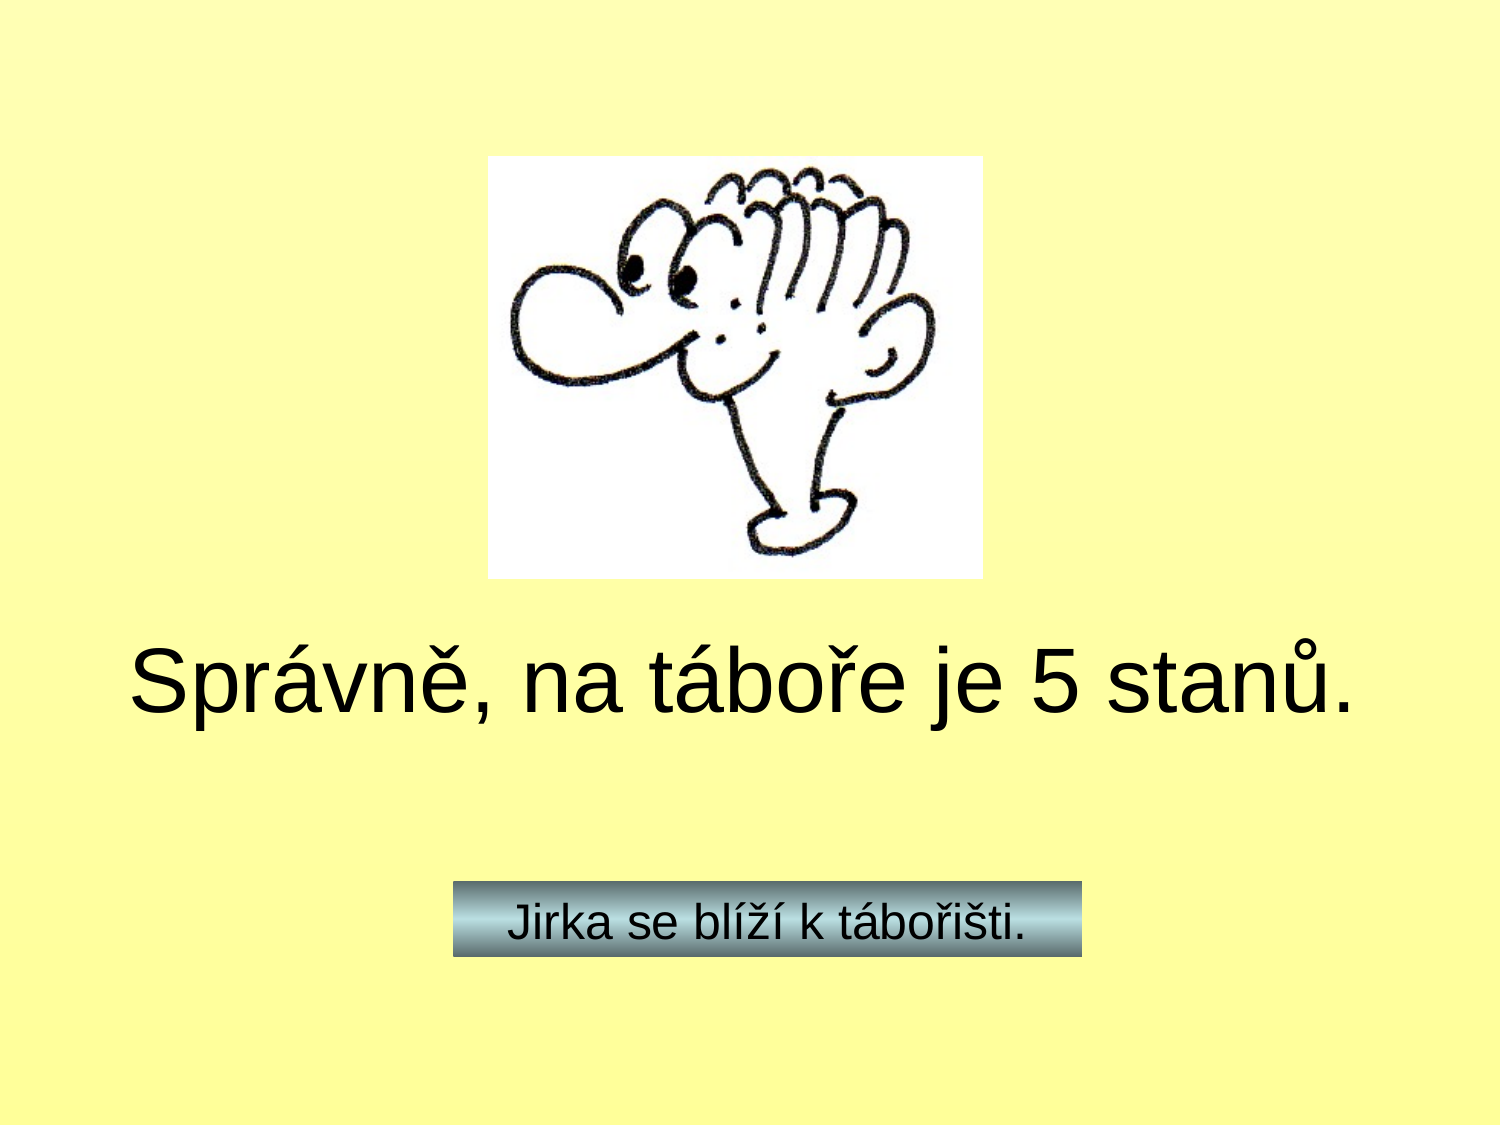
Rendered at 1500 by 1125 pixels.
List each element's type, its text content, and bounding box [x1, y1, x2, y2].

picture [488, 156, 983, 579]
text_box Jirka se blíží k tábořišti. [453, 881, 1082, 957]
title Správně, na táboře je 5 stanů. [68, 581, 1419, 770]
